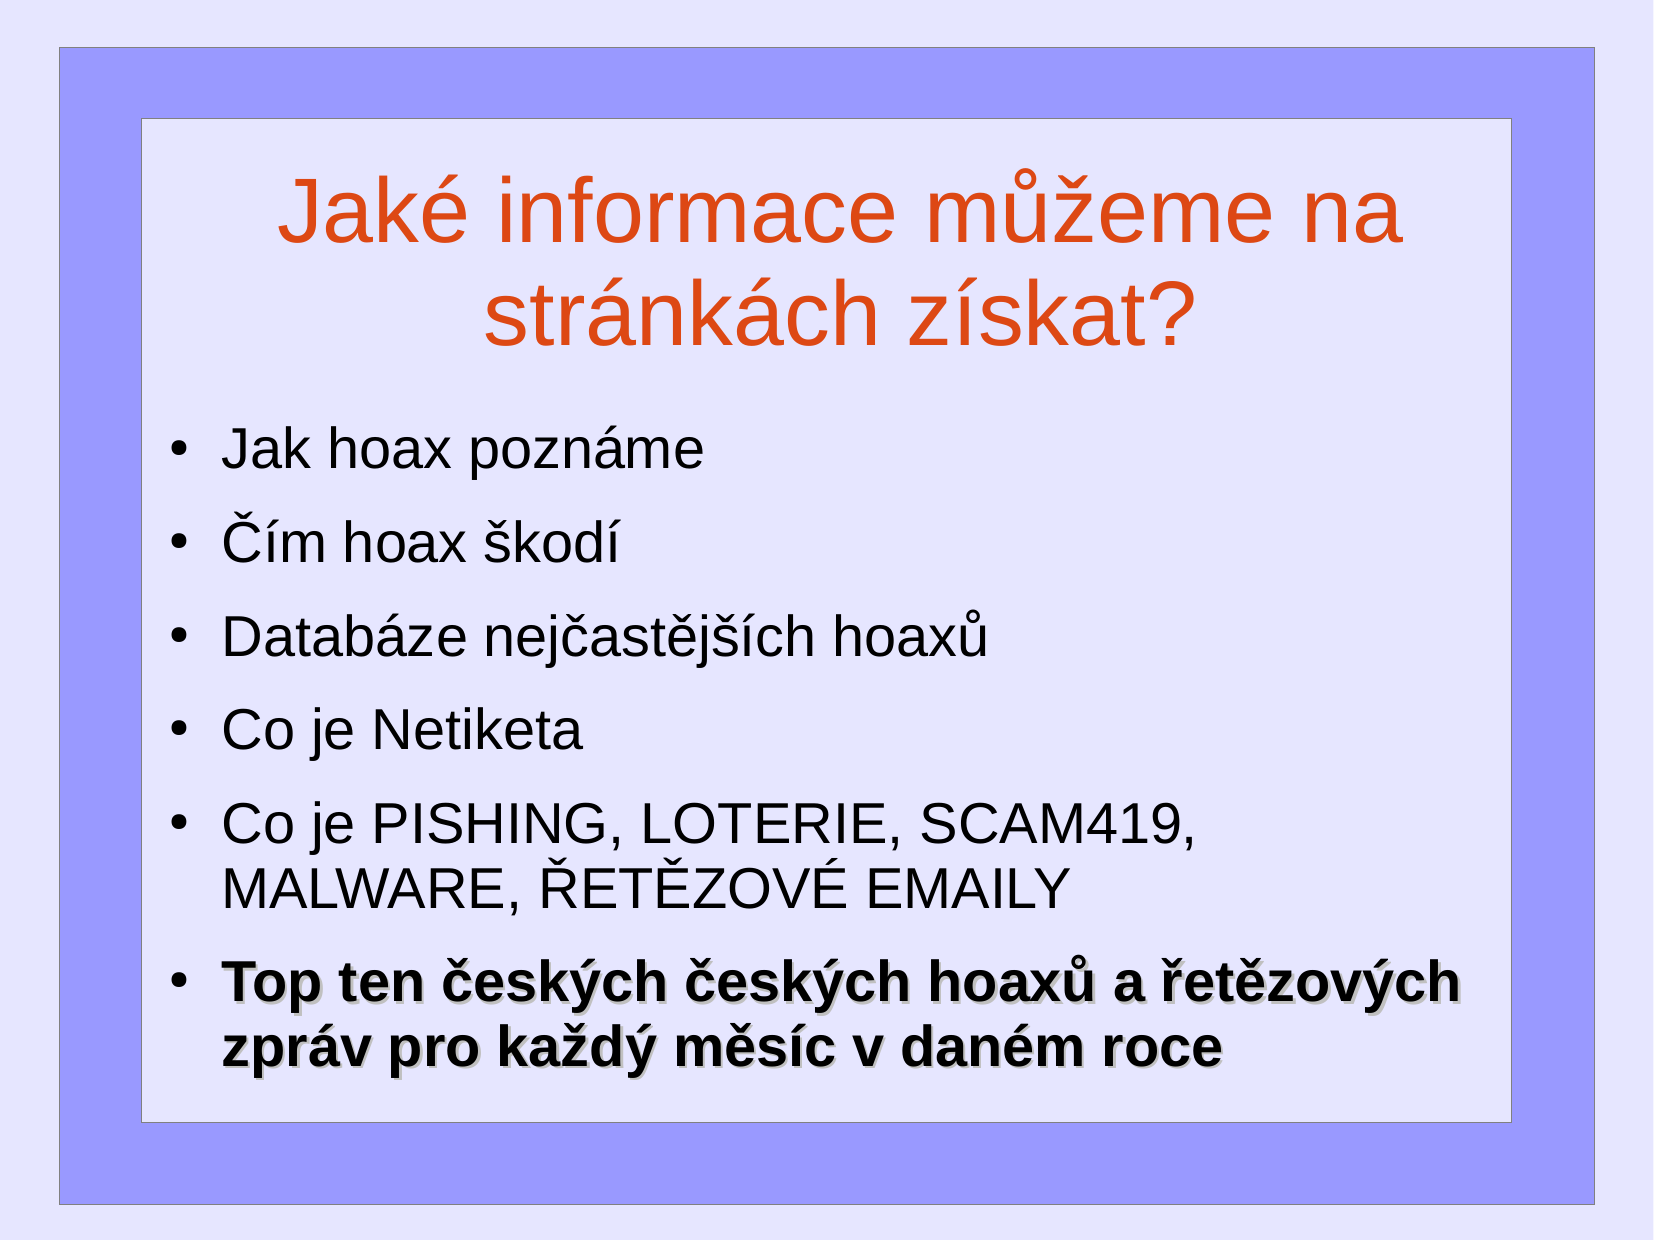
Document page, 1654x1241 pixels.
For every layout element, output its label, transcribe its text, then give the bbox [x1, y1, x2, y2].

text_box [59, 47, 1595, 1205]
title Jaké informace můžeme na stránkách získat? [155, 159, 1526, 365]
list Jak hoax poznáme Čím hoax škodí Databáze nejčastějších hoaxů Co je Netiketa Co je PISHING, LOTERIE, SCAM419, MALWARE, ŘETĚZOVÉ EMAILY Top ten českých českých hoaxů a řetězových zpráv pro každý měsíc v daném roce [151, 416, 1512, 1079]
list [82, 290, 1538, 634]
